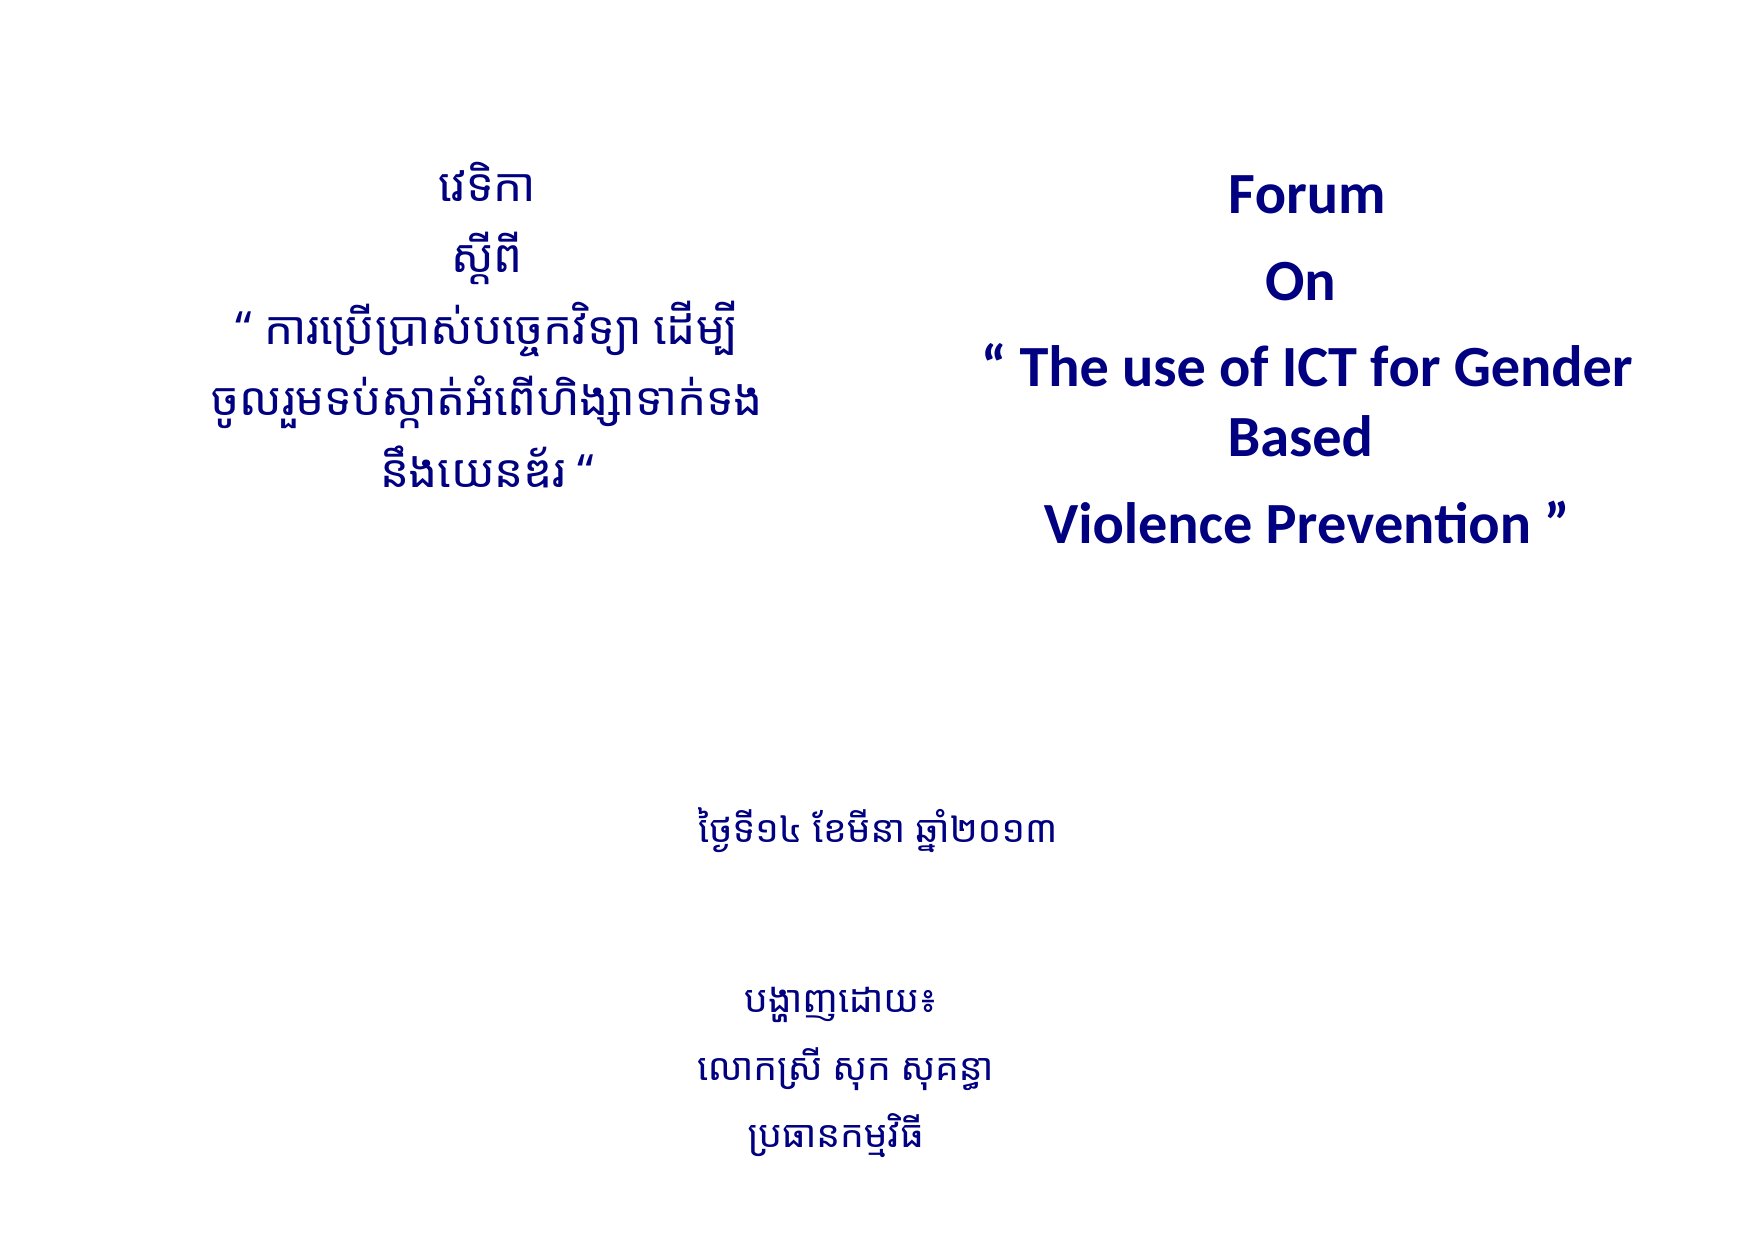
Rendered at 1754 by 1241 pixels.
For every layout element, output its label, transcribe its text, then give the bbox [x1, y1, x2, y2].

list Forum On “ The use of ICT for Gender Based Violence Prevention ” [904, 147, 1654, 563]
list បង្ហាញ​ដោយ៖ លោកស្រី សុក សុគ​ន្ធា ប្រធាន​កម្មវិធី [527, 944, 1154, 1241]
list វេទិកា ស្ដីពី “ ការ​ប្រើ​ប្រាស់​បច្ចេកវិទ្យា​ ដើម្បី ចូលរួមទប់​ស្កាត់​អំពើ​ហិង្សា​ទាក់​ទង​ នឹង​យេនឌ័រ “ [59, 147, 916, 768]
text_box ថ្ងៃទី១៤ ខែ​មីនា ឆ្នាំ២០១៣ [604, 797, 1152, 886]
